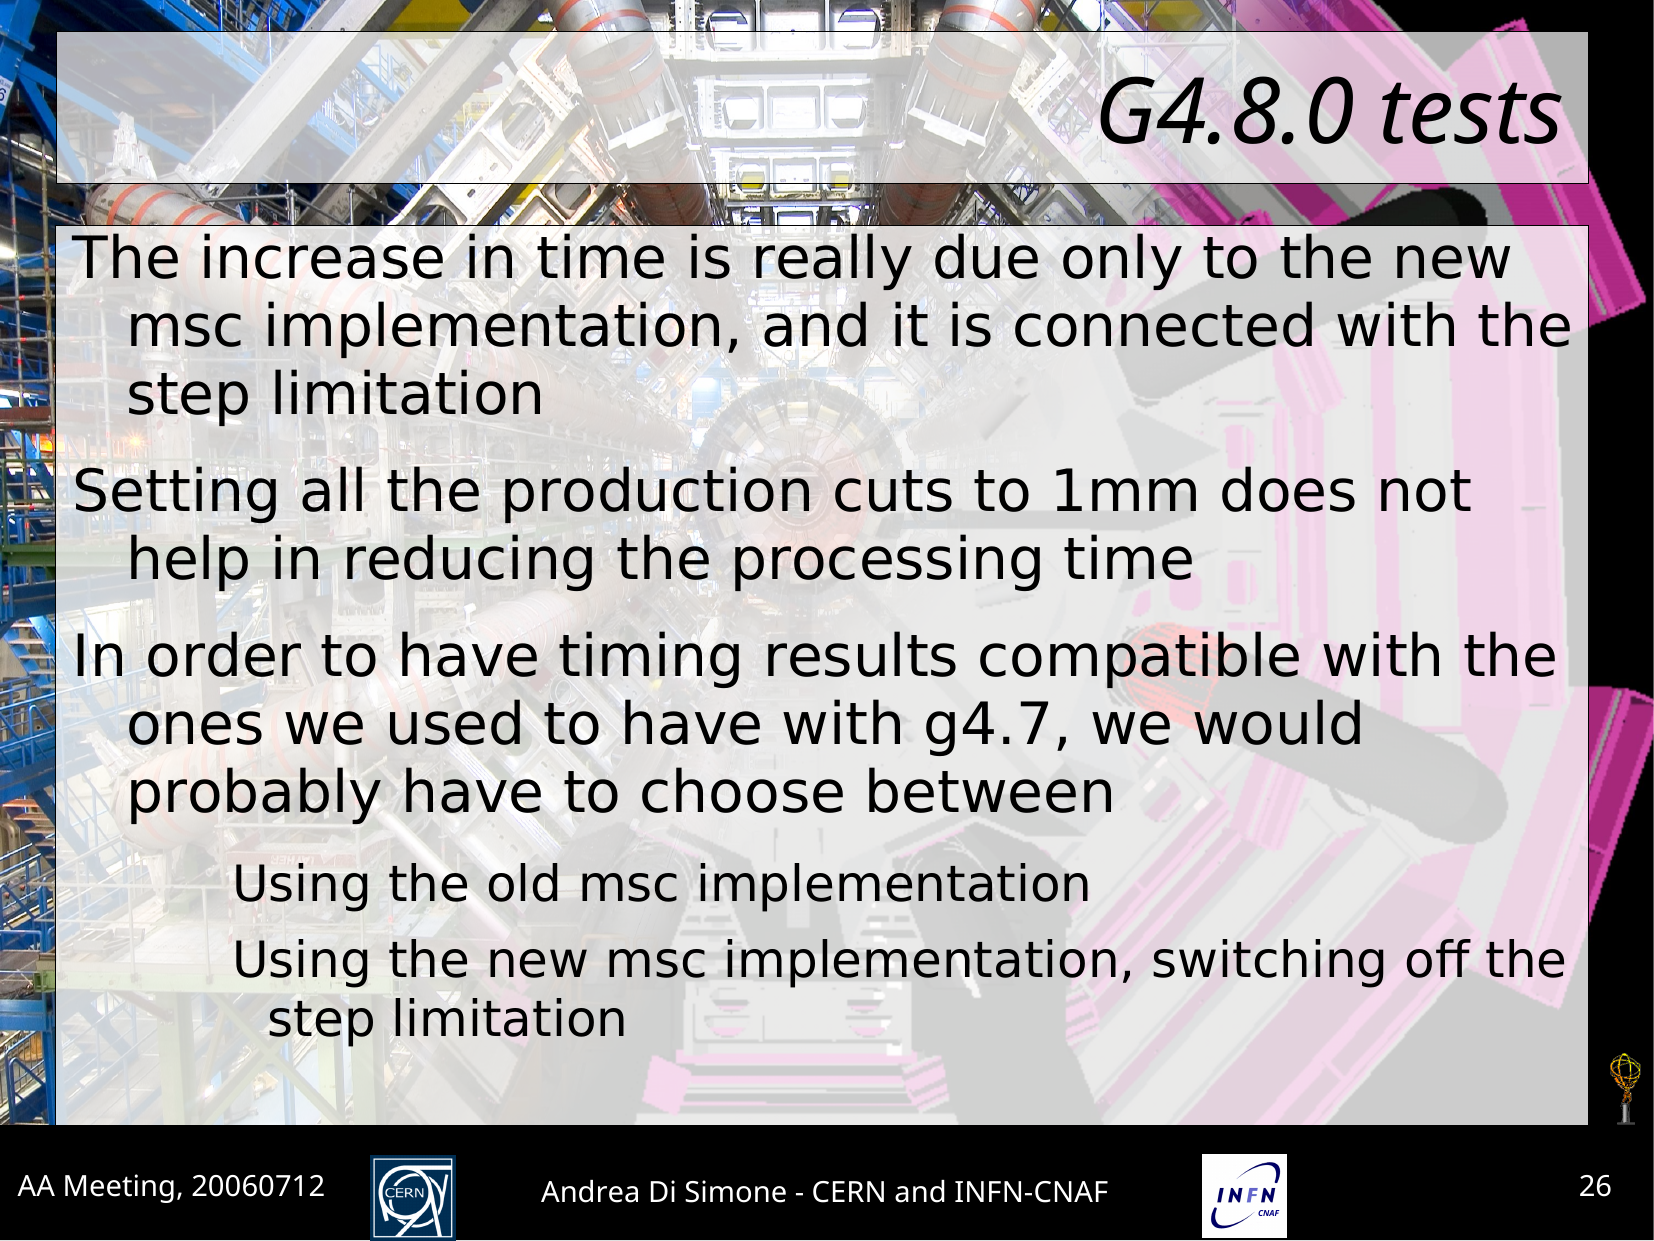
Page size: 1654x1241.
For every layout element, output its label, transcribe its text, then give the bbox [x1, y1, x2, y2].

picture [1202, 1154, 1287, 1238]
title G4.8.0 tests [56, 31, 1589, 184]
picture [0, 0, 1654, 1125]
list The increase in time is really due only to the new msc implementation, and it is connected with the step limitation Setting all the production cuts to 1mm does not help in reducing the processing time In order to have timing results compatible with the ones we used to have with g4.7, we would probably have to choose between Using the old msc implementation Using the new msc implementation, switching off the step limitation [55, 225, 1589, 1126]
picture [370, 1155, 456, 1241]
